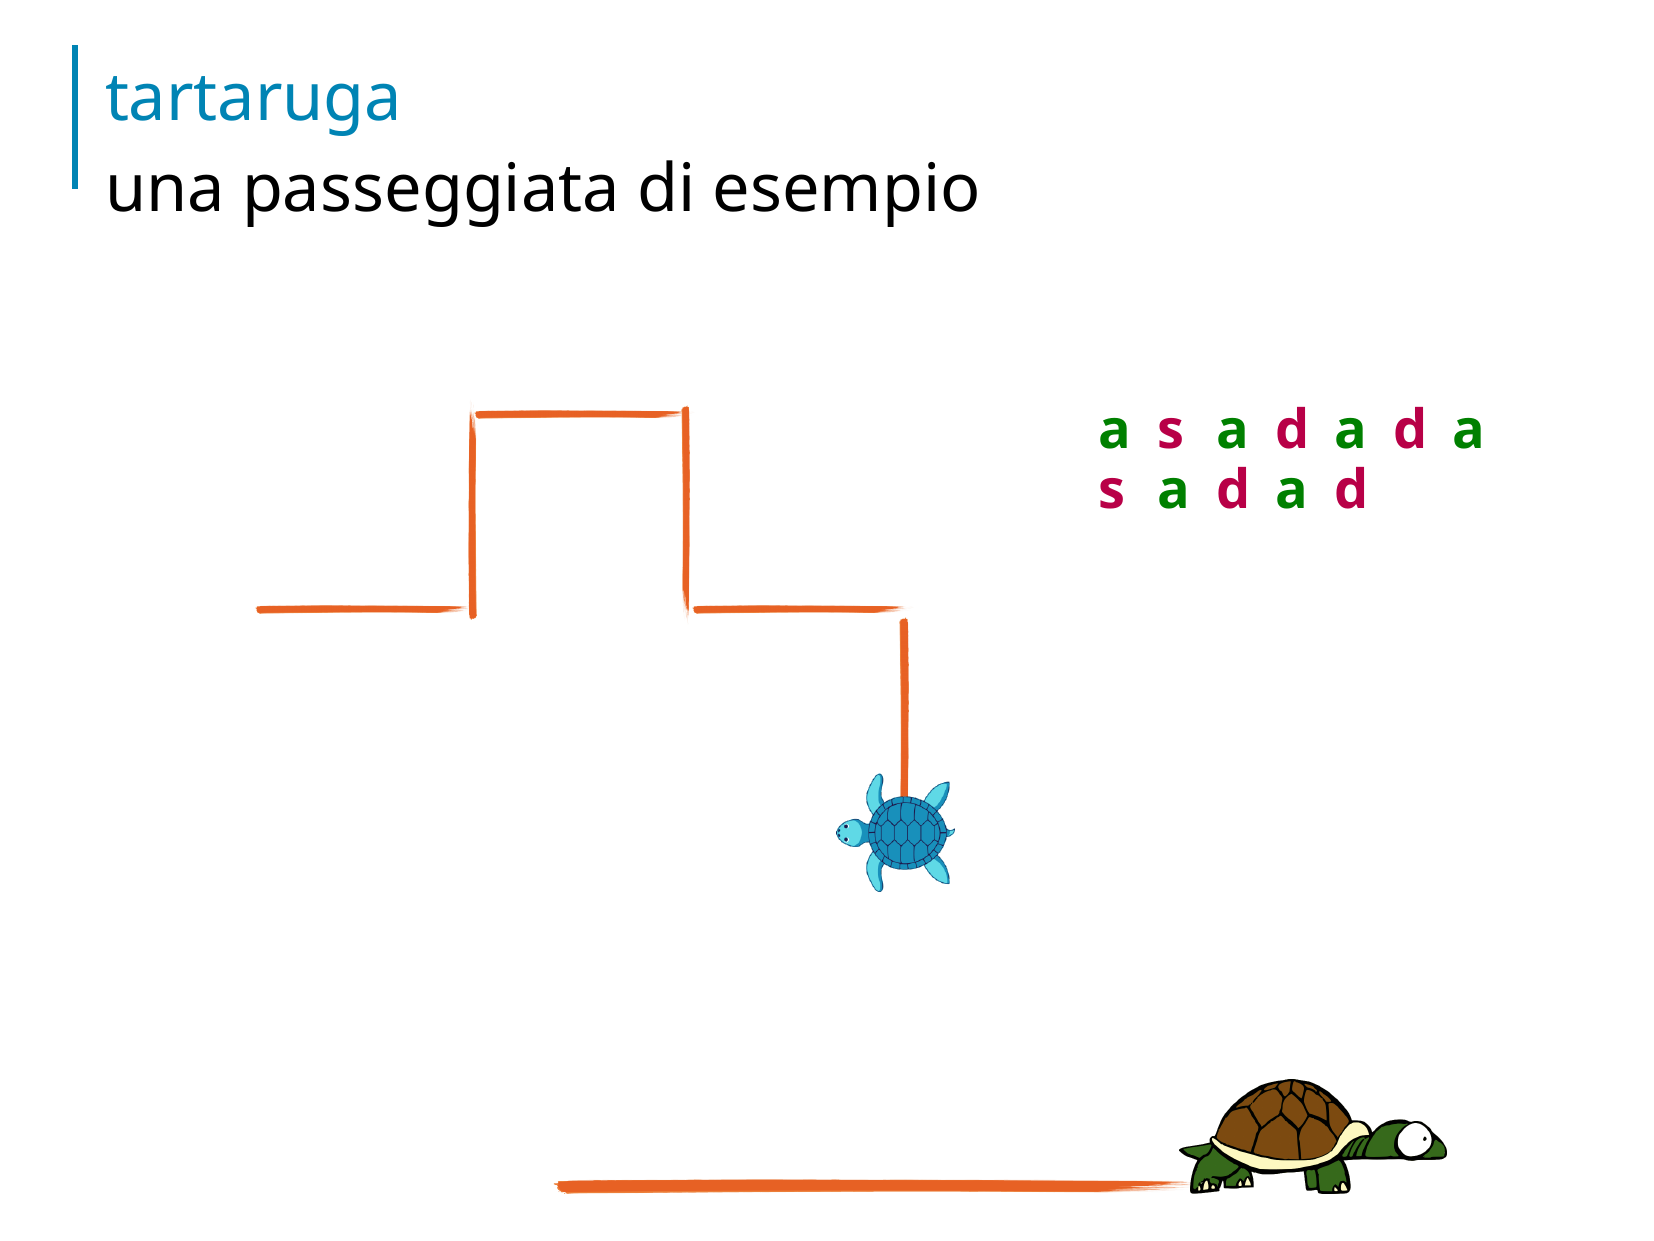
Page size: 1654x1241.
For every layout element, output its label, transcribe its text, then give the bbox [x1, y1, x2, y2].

picture [692, 605, 914, 614]
text_box a [1201, 383, 1260, 442]
text_box a [1438, 383, 1514, 472]
text_box d [1378, 383, 1438, 472]
title tartaruga una passeggiata di esempio [105, 49, 1571, 200]
picture [553, 1079, 1447, 1194]
text_box a [1319, 383, 1378, 442]
text_box d [1319, 442, 1396, 531]
text_box a [1142, 442, 1201, 531]
text_box d [1201, 442, 1260, 531]
text_box a [1083, 383, 1142, 442]
picture [836, 617, 955, 892]
text_box s [1142, 383, 1201, 442]
text_box s [1083, 442, 1142, 531]
text_box a [1260, 442, 1319, 531]
picture [255, 399, 695, 626]
text_box d [1260, 383, 1319, 442]
